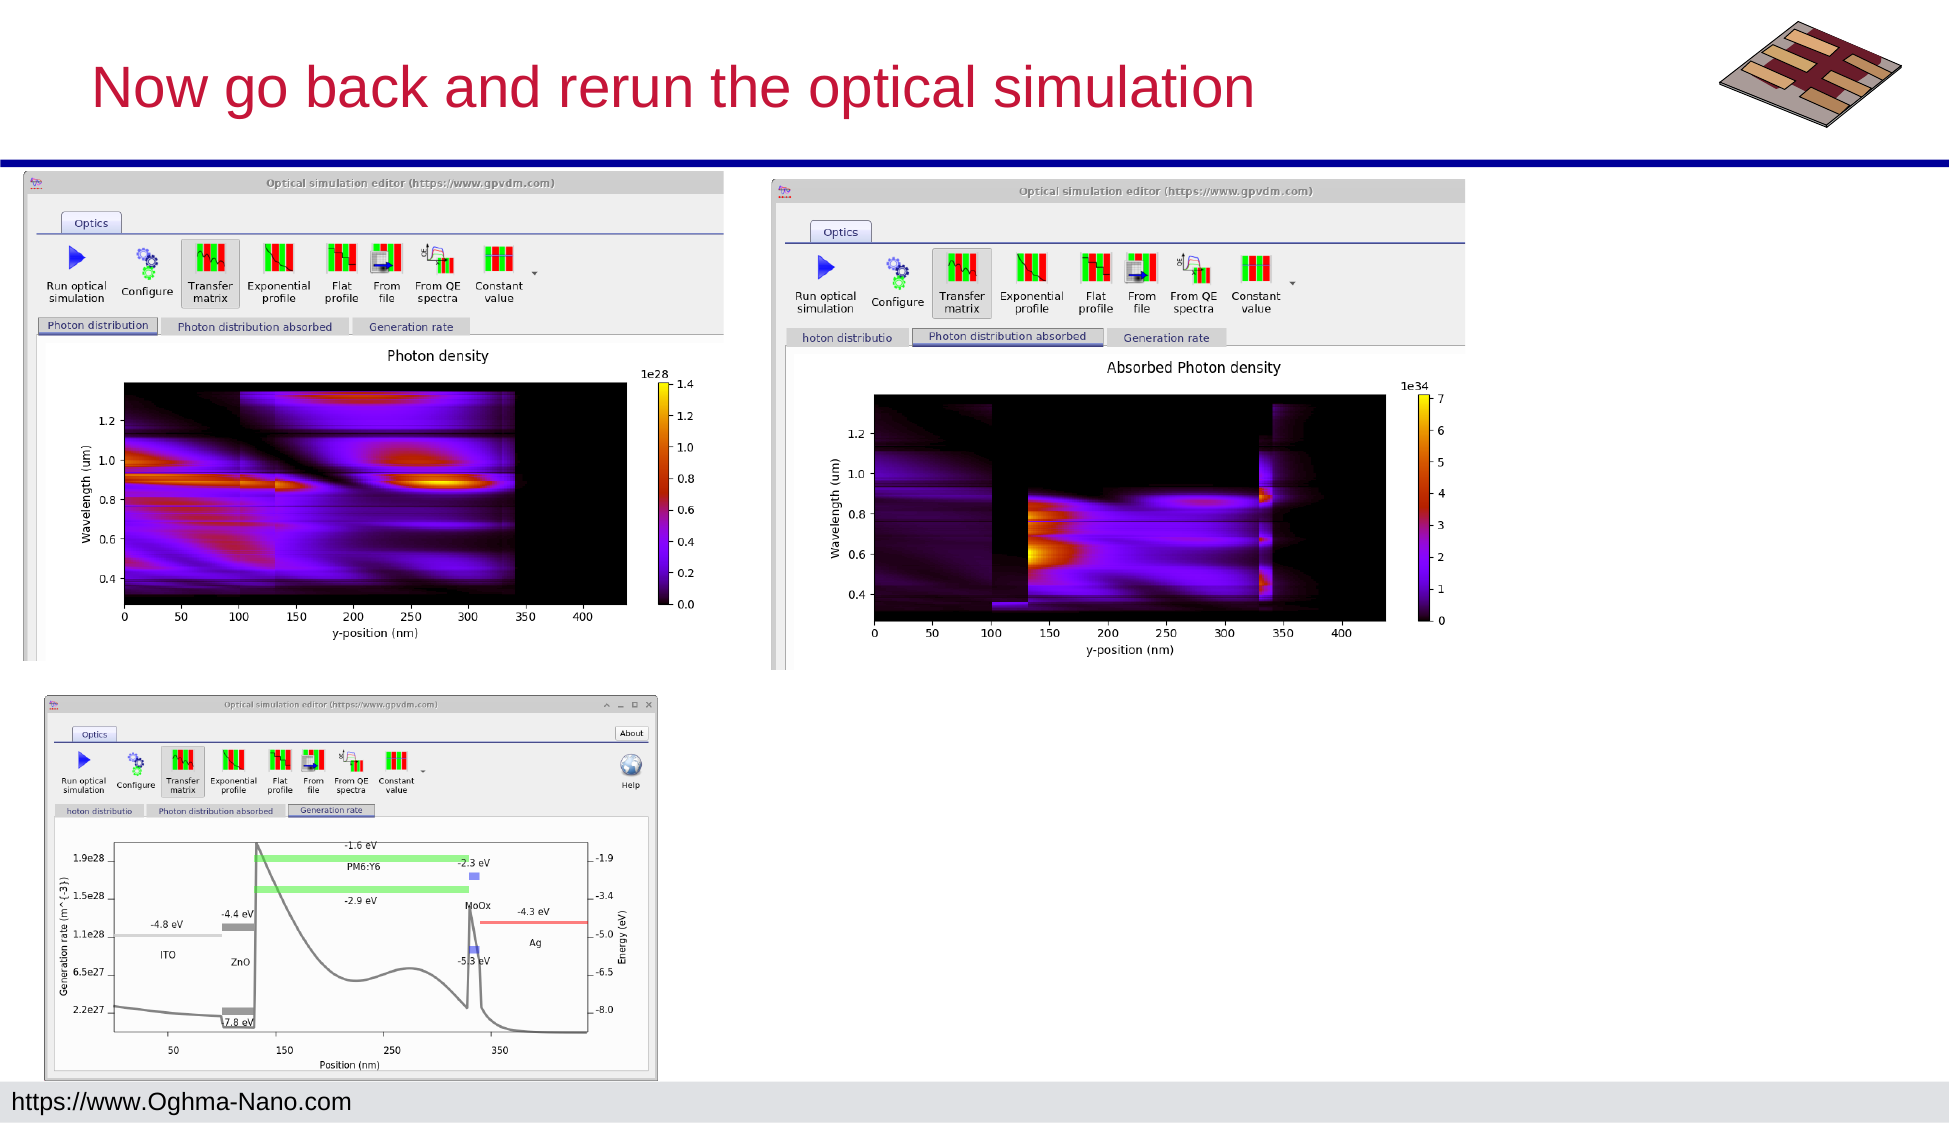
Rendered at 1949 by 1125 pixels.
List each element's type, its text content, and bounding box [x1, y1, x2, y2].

picture [23, 171, 724, 661]
title Now go back and rerun the optical simulation [76, 34, 1685, 140]
picture [44, 695, 658, 1081]
picture [771, 179, 1466, 670]
